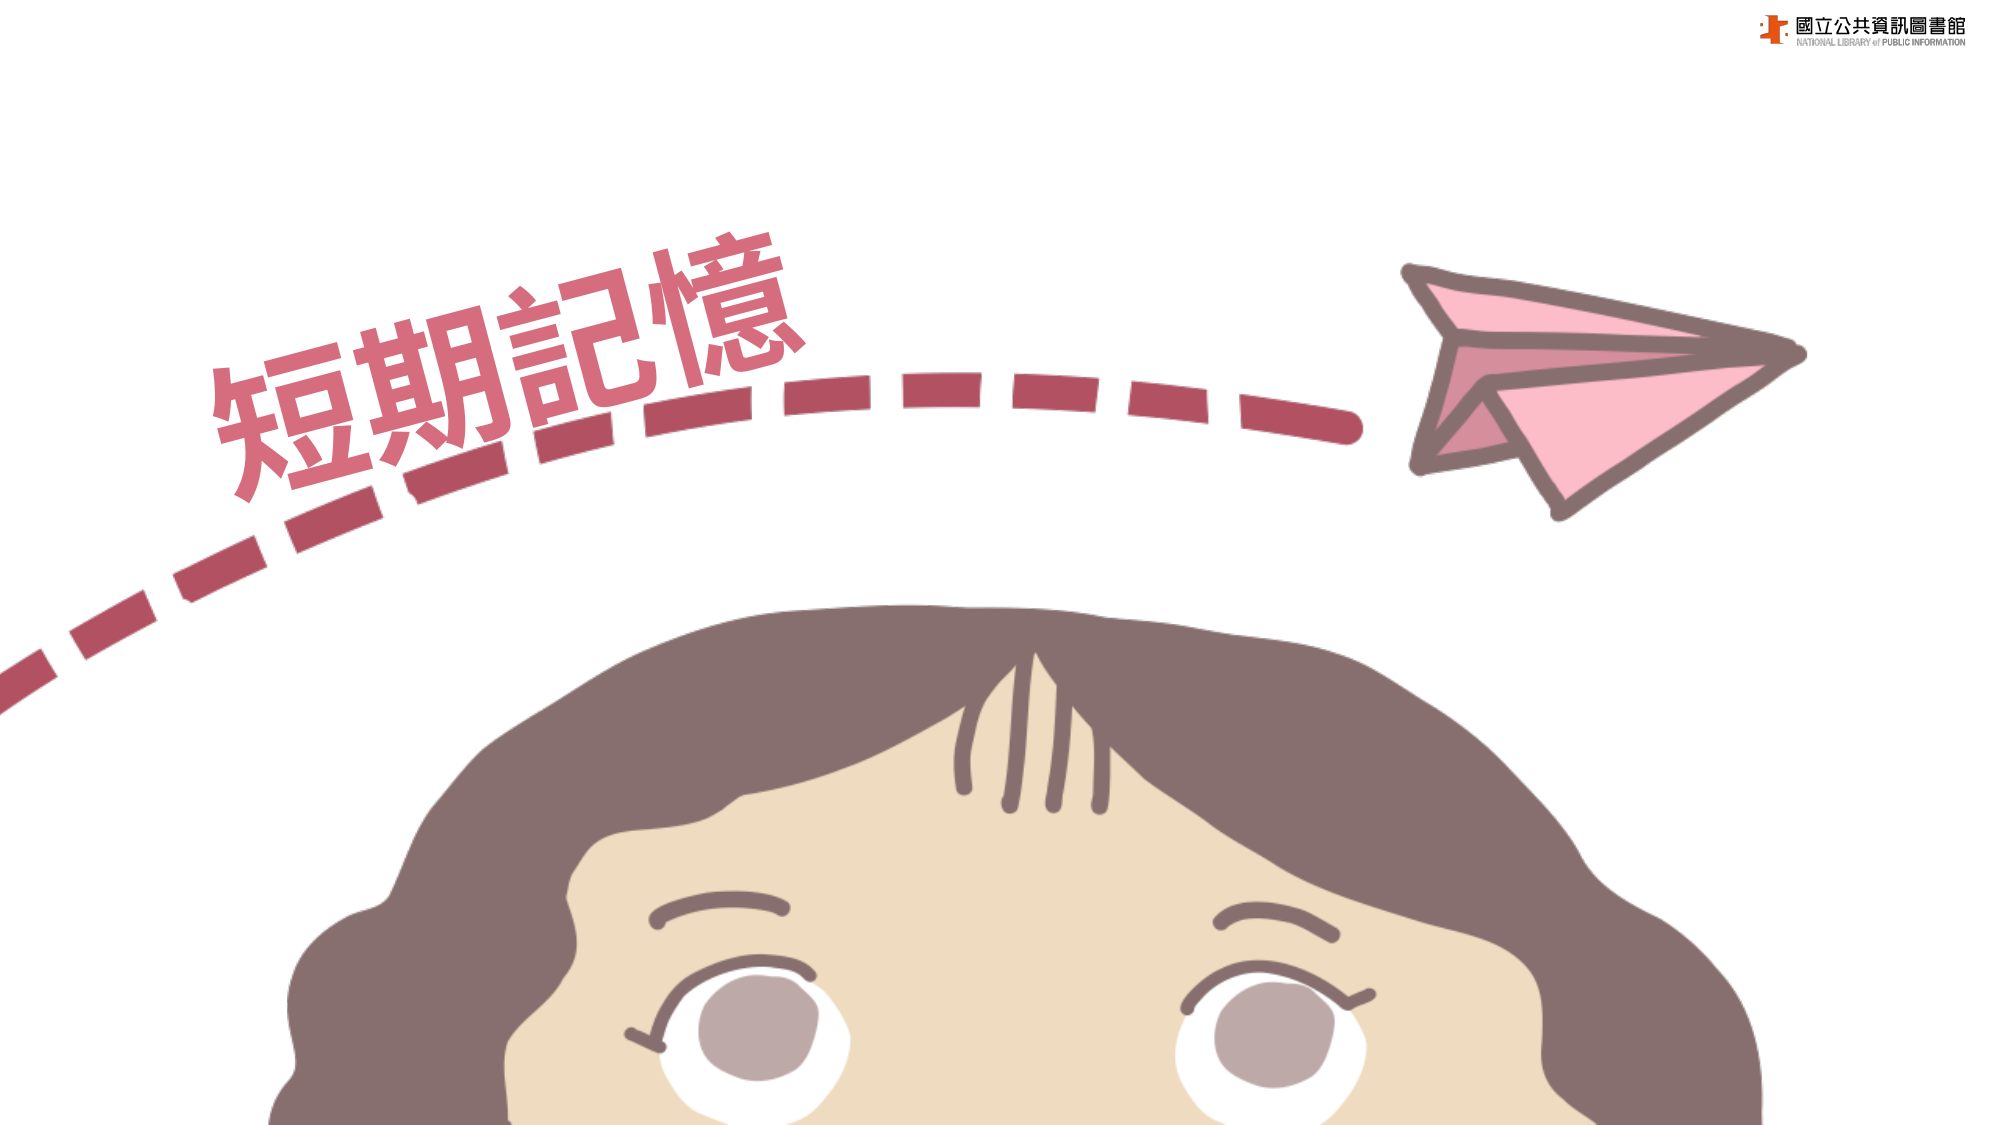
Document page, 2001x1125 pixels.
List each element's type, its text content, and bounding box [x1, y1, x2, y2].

picture [0, 165, 2000, 1125]
text_box 短期記憶 [175, 186, 835, 538]
